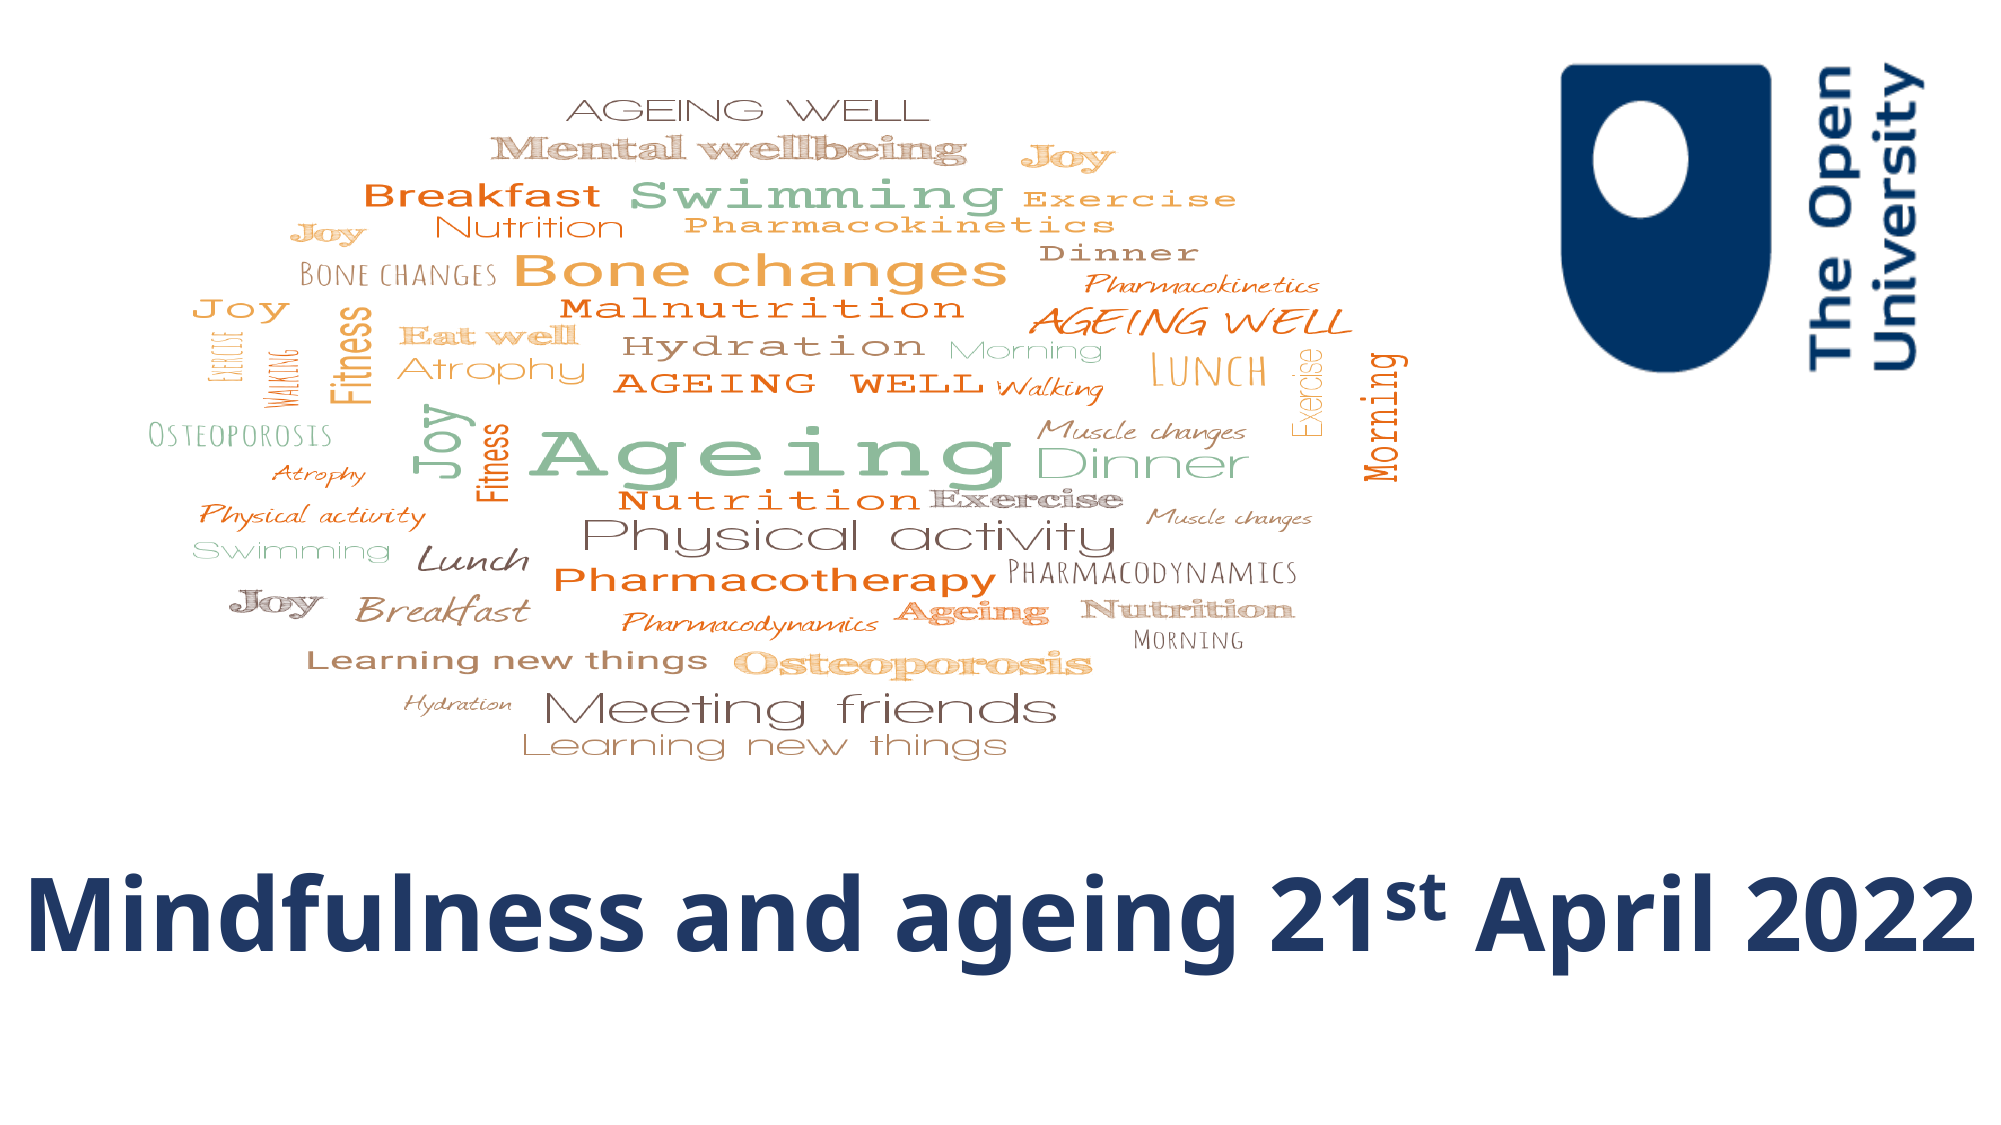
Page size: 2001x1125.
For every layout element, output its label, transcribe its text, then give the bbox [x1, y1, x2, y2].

picture [91, 58, 1446, 802]
title Mindfulness and ageing 21st April 2022 [0, 855, 2000, 1104]
picture [1559, 58, 1927, 378]
